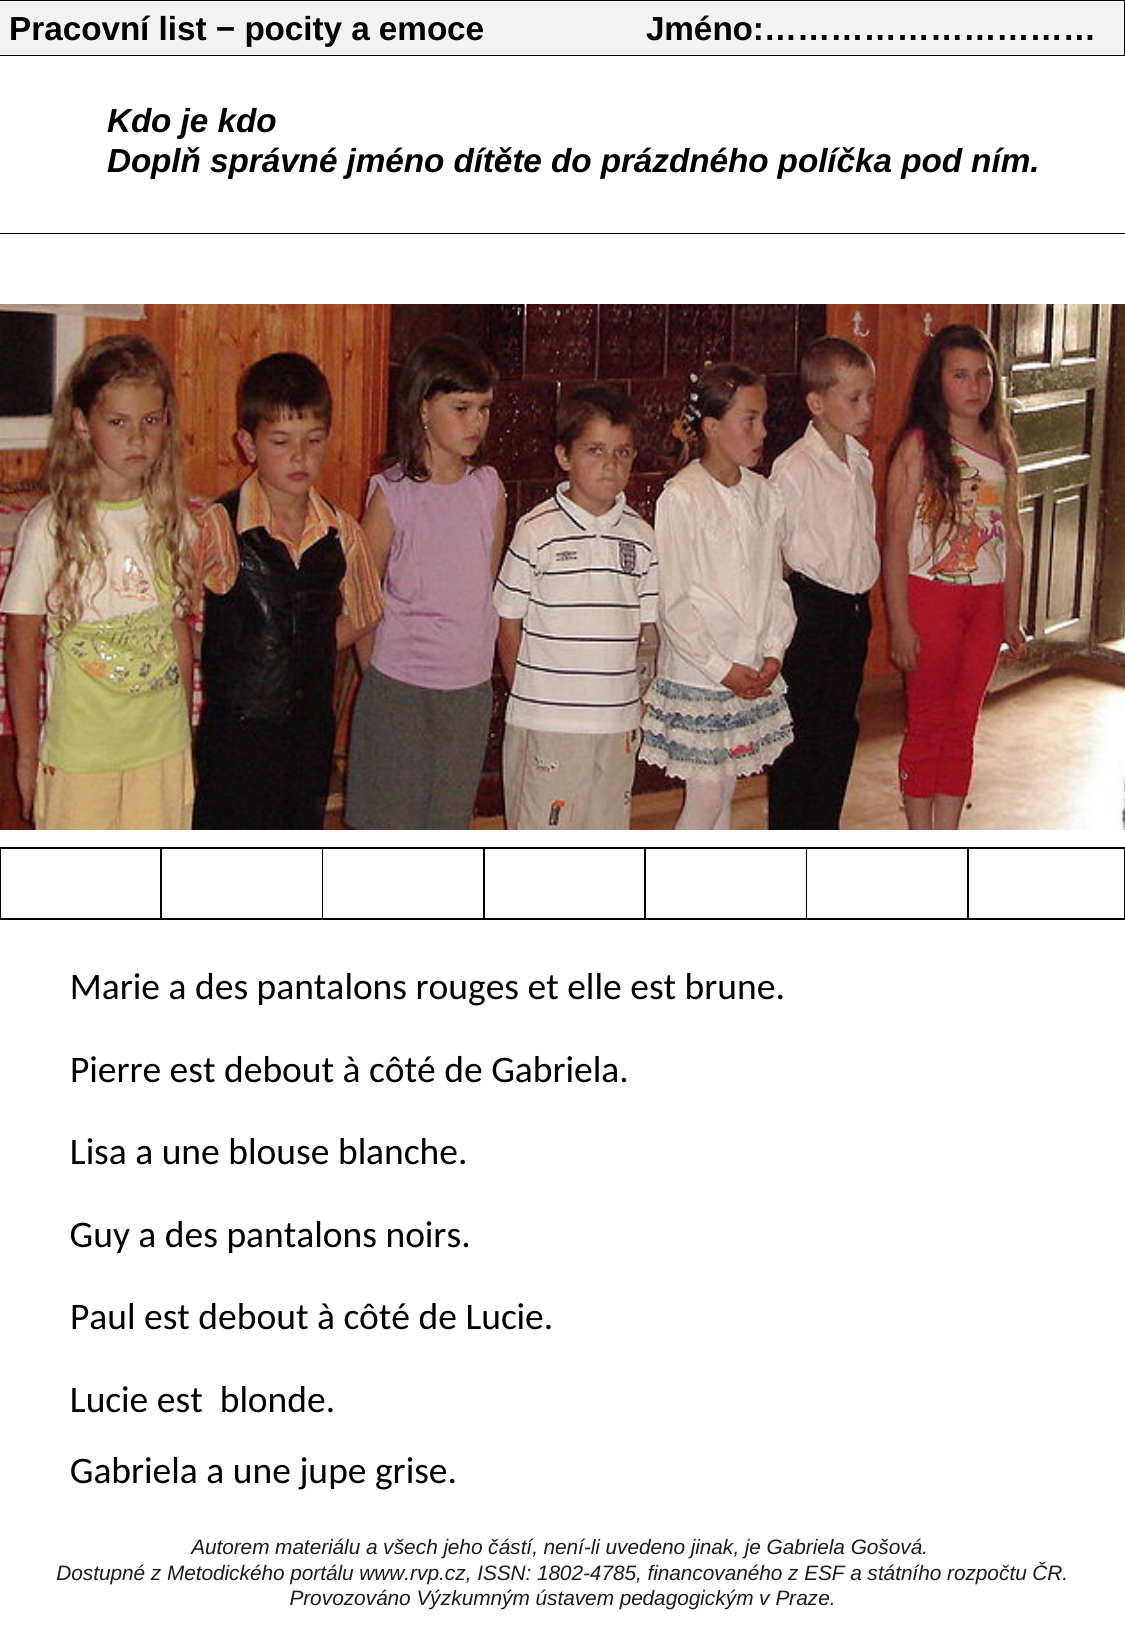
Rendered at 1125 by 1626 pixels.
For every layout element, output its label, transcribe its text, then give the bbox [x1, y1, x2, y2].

text_box Autorem materiálu a všech jeho částí, není-li uvedeno jinak, je Gabriela Gošová. Dostupné z Metodického portálu www.rvp.cz, ISSN: 1802-4785, financovaného z ESF a státního rozpočtu ČR. Provozováno Výzkumným ústavem pedagogickým v Praze. [0, 1526, 1125, 1617]
text_box Paul est debout à côté de Lucie. [55, 1284, 570, 1346]
text_box Pierre est debout à côté de Gabriela. [55, 1036, 645, 1098]
text_box Lisa a une blouse blanche. [55, 1119, 484, 1180]
text_box Gabriela a une jupe grise. [55, 1438, 473, 1499]
text_box Lucie est blonde. [55, 1367, 351, 1429]
text_box Kdo je kdo Doplň správné jméno dítěte do prázdného políčka pod ním. [92, 91, 1056, 188]
text_box Pracovní list − pocity a emoce Jméno:………………………… [0, 0, 1125, 56]
text_box Marie a des pantalons rouges et elle est brune. [55, 954, 802, 1015]
picture [0, 304, 1125, 830]
text_box [0, 847, 1125, 919]
text_box Guy a des pantalons noirs. [54, 1202, 487, 1263]
